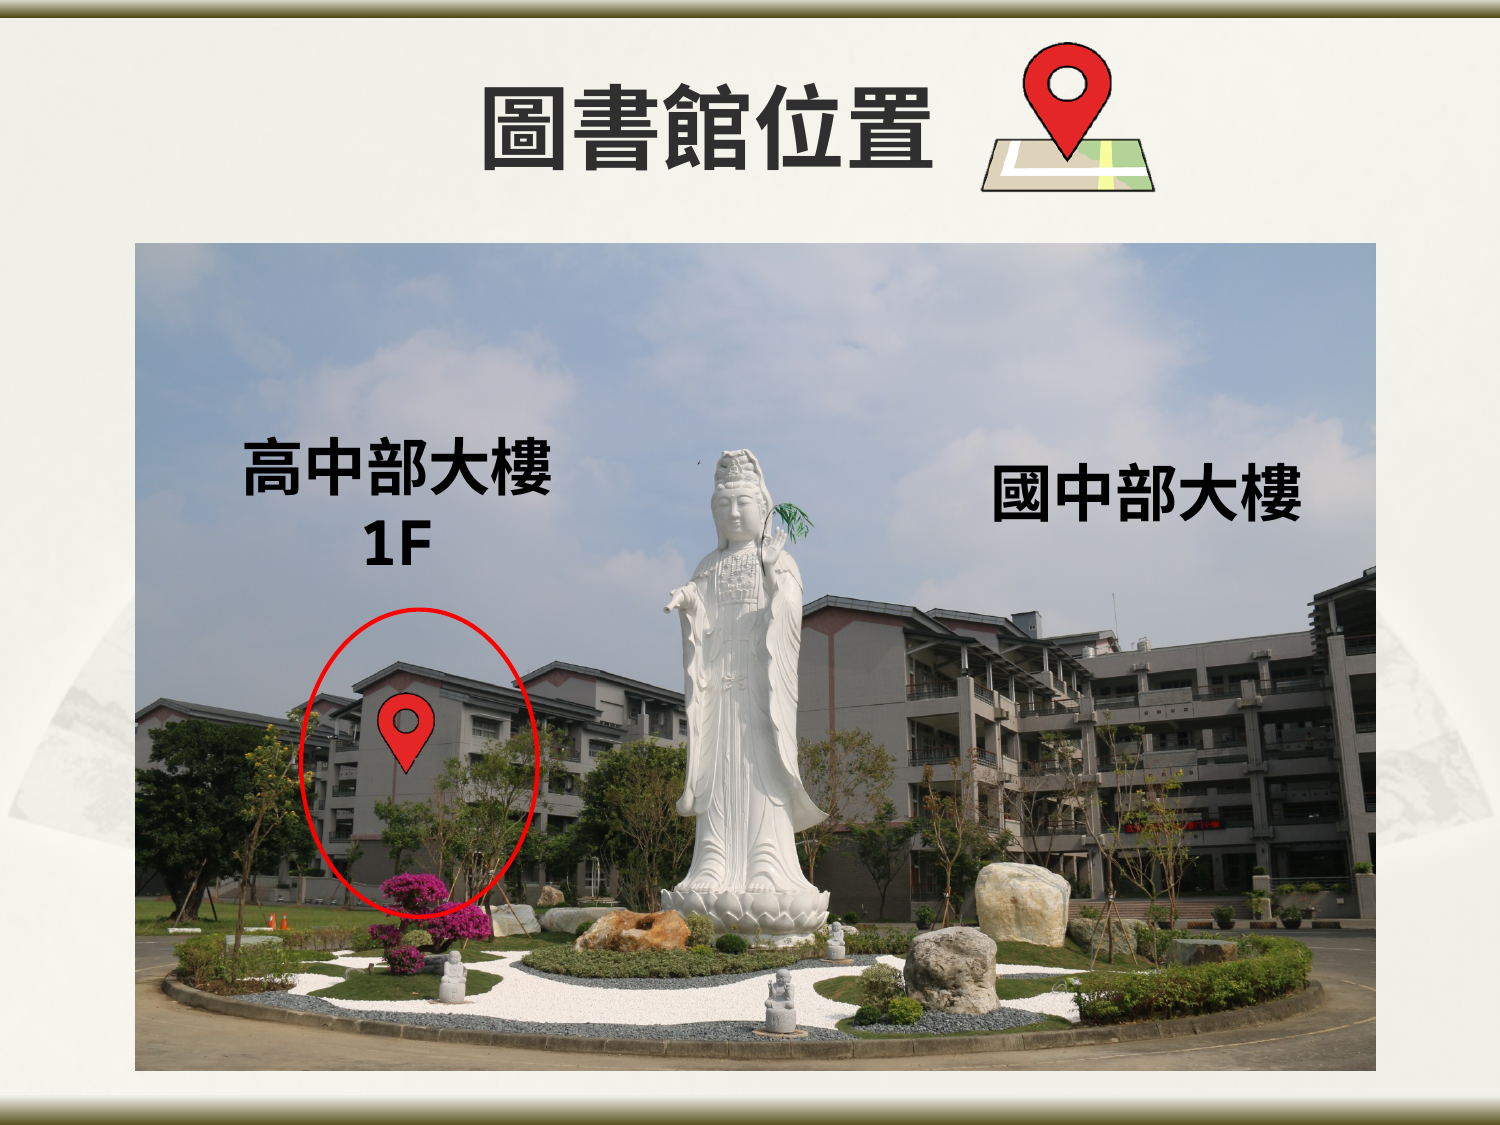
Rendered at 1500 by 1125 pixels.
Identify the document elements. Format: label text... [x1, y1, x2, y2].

picture [974, 42, 1161, 197]
title 圖書館位置 [75, 32, 1341, 221]
text_box 高中部大樓 1F [220, 421, 574, 563]
text_box 國中部大樓 [969, 421, 1324, 563]
picture [135, 243, 1376, 1071]
